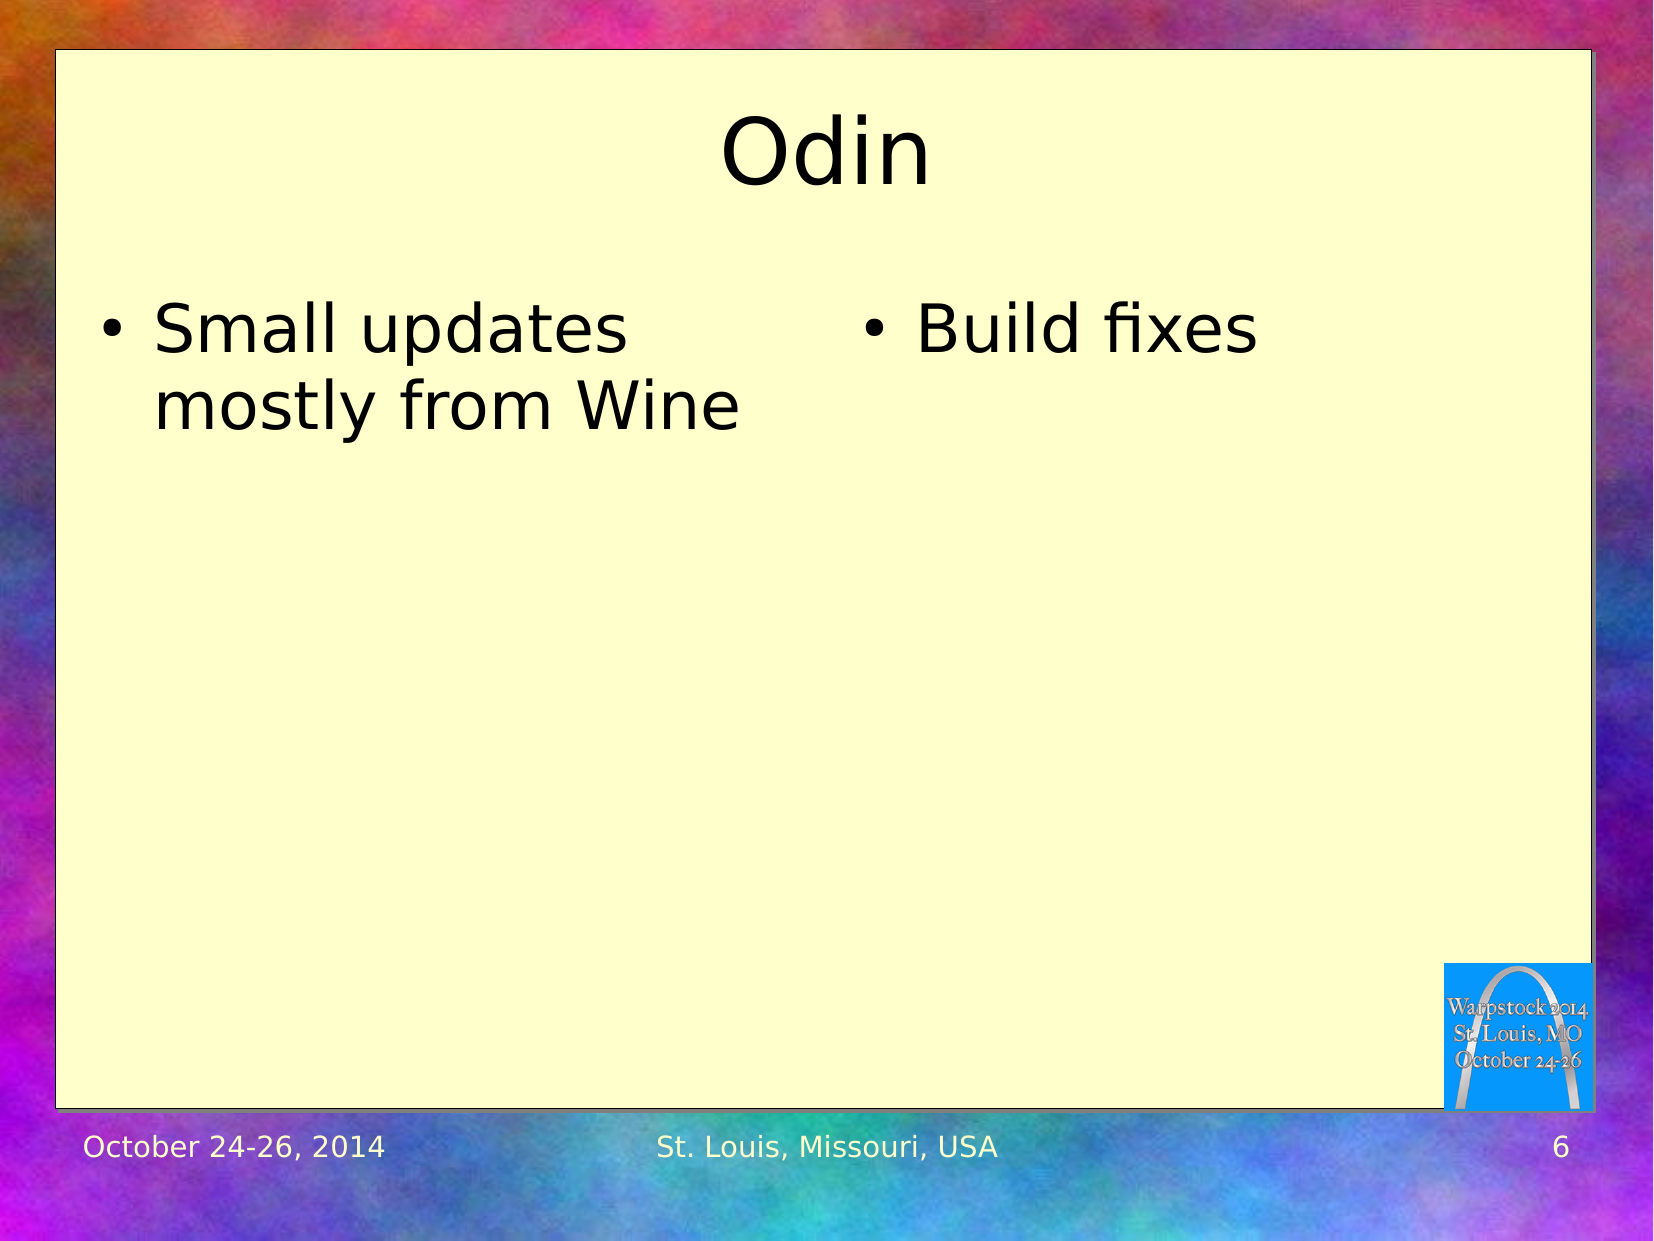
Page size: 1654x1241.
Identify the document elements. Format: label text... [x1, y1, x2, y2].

title Odin [82, 49, 1571, 257]
list Build fixes [844, 290, 1571, 1109]
list Small updates mostly from Wine [82, 290, 809, 1109]
picture [0, 0, 1654, 1241]
